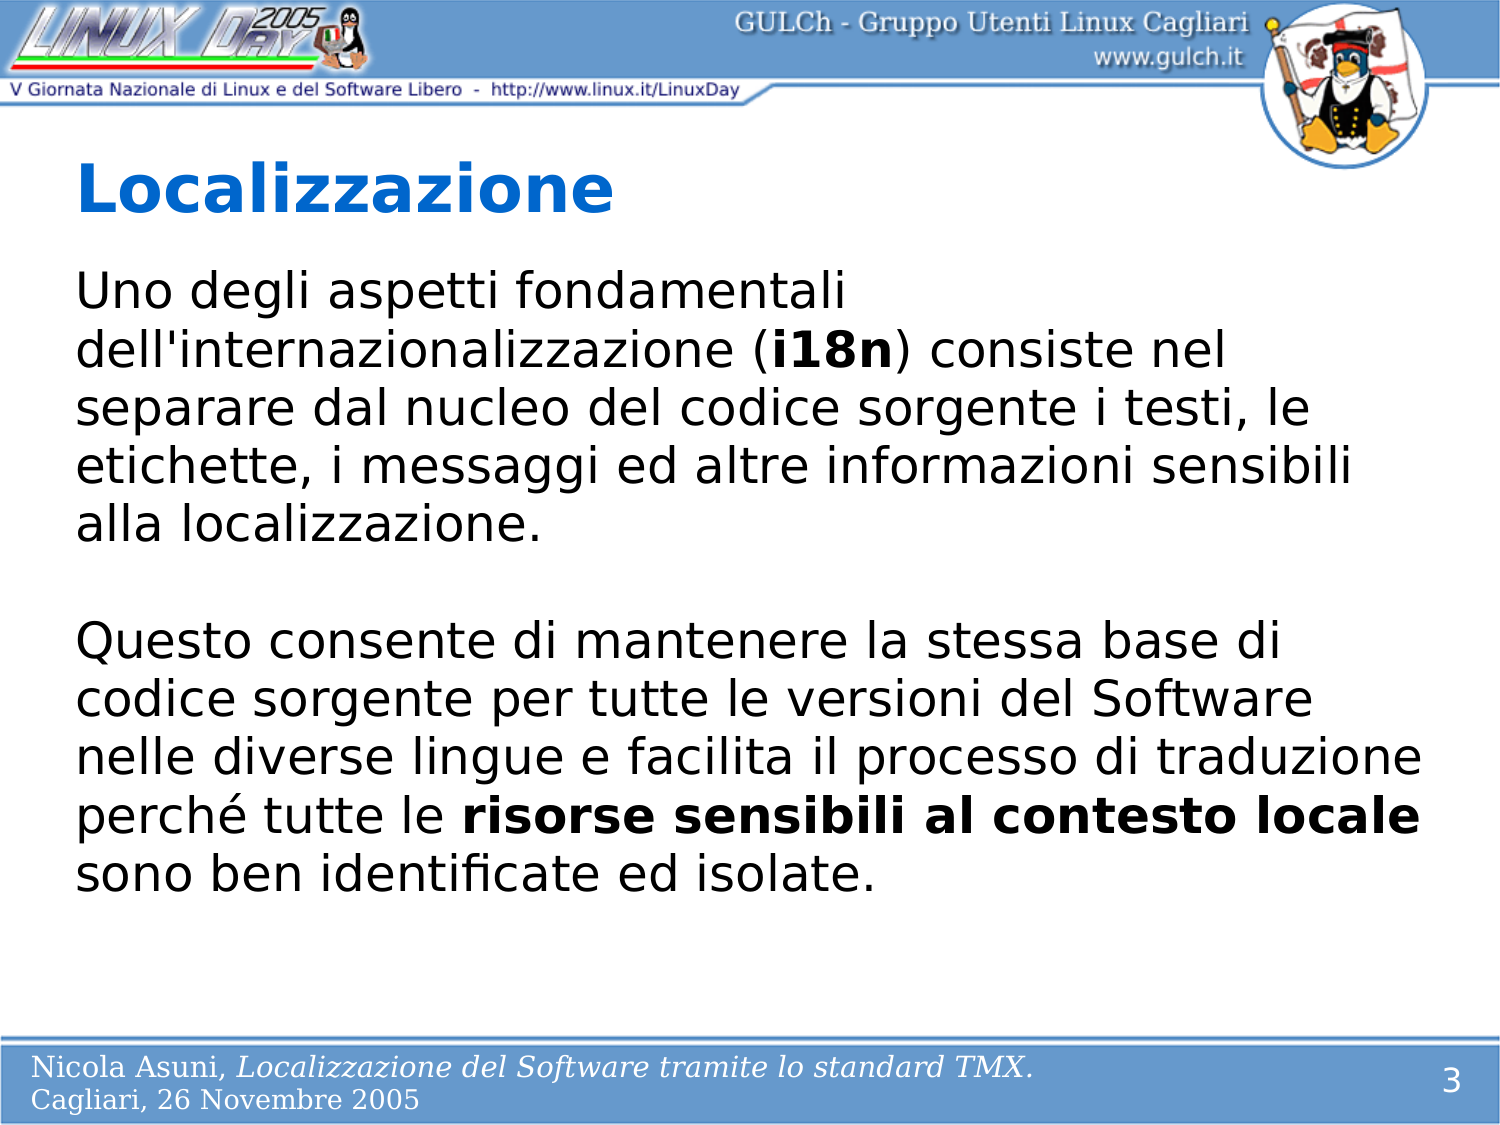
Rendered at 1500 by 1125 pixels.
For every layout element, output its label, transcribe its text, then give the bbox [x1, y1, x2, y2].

text_box Uno degli aspetti fondamentali dell'internazionalizzazione (i18n) consiste nel separare dal nucleo del codice sorgente i testi, le etichette, i messaggi ed altre informazioni sensibili alla localizzazione. Questo consente di mantenere la stessa base di codice sorgente per tutte le versioni del Software nelle diverse lingue e facilita il processo di traduzione perché tutte le risorse sensibili al contesto locale sono ben identificate ed isolate. [75, 262, 1426, 904]
text_box Localizzazione [75, 149, 617, 228]
picture [0, 0, 1500, 1125]
